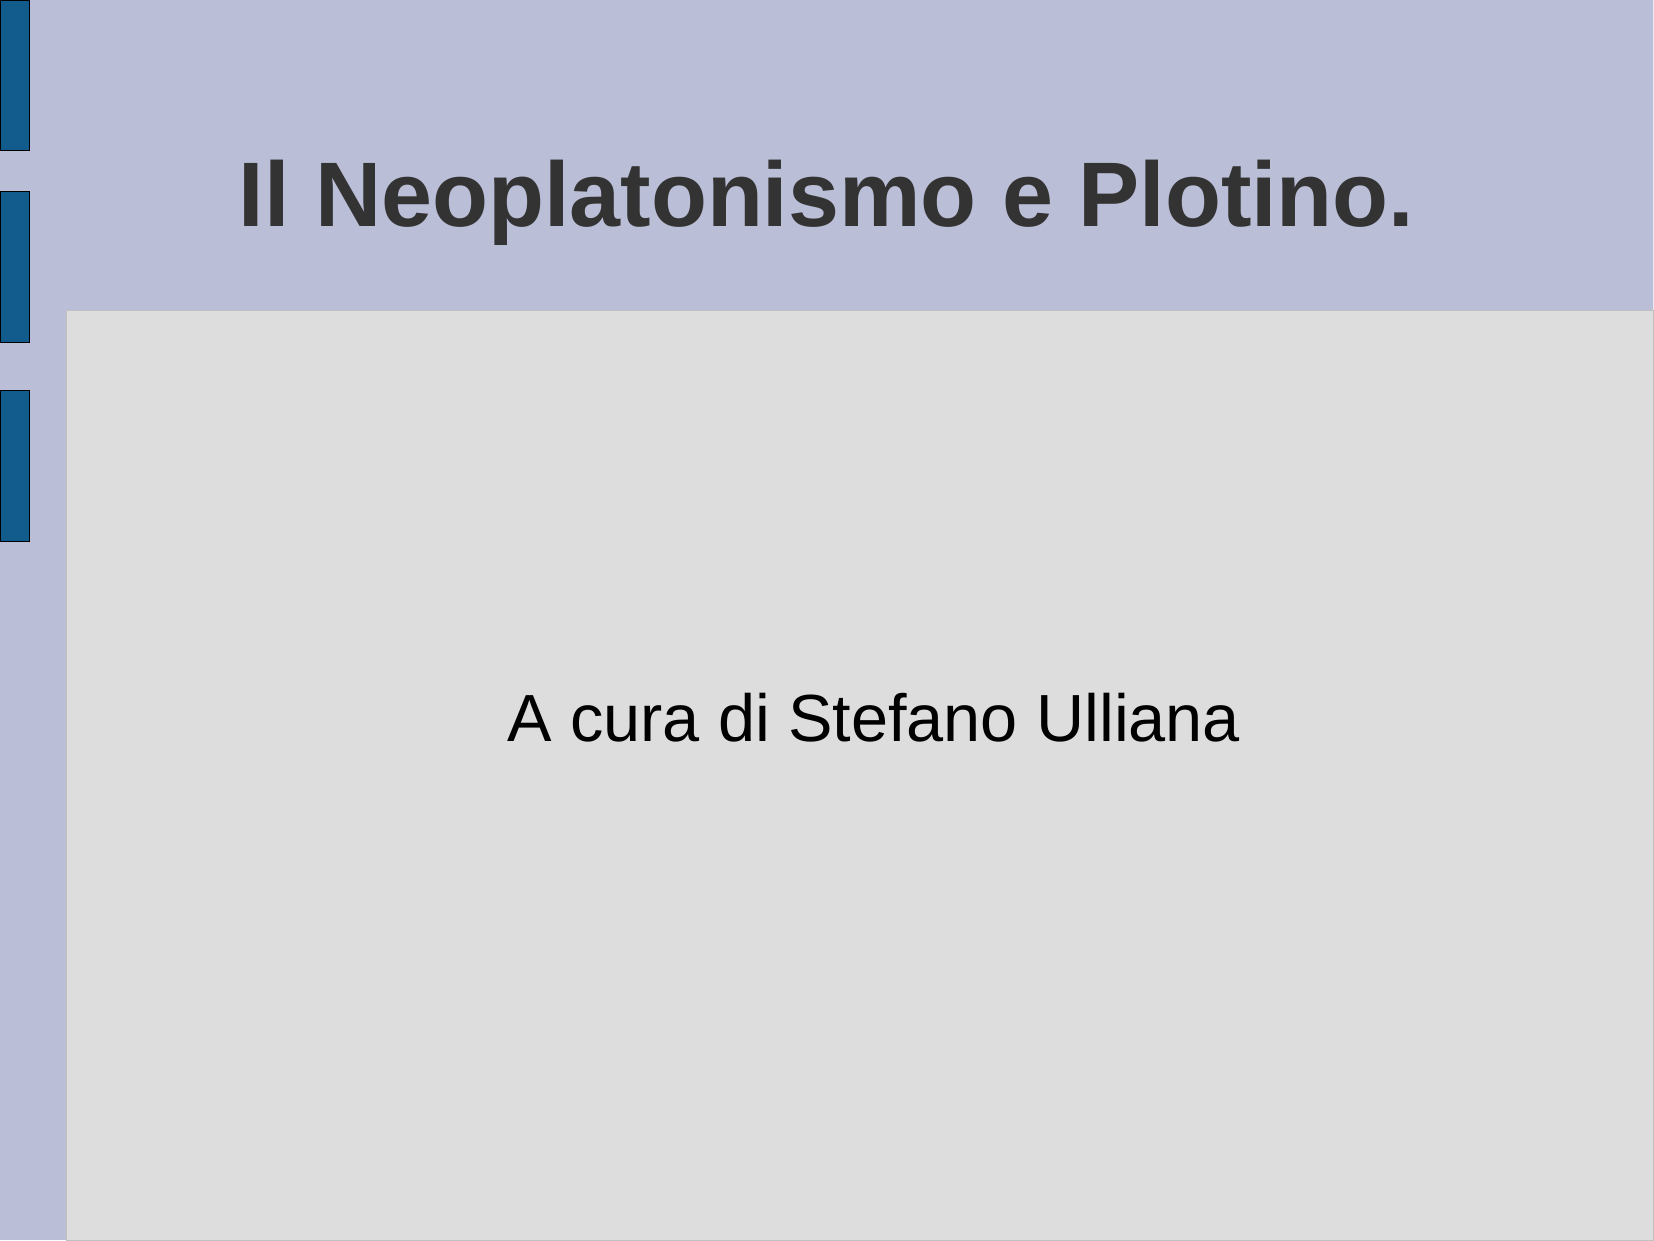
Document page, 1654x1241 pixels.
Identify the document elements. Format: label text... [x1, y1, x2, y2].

subtitle A cura di Stefano Ulliana [178, 364, 1570, 1147]
title Il Neoplatonismo e Plotino. [121, 91, 1534, 299]
